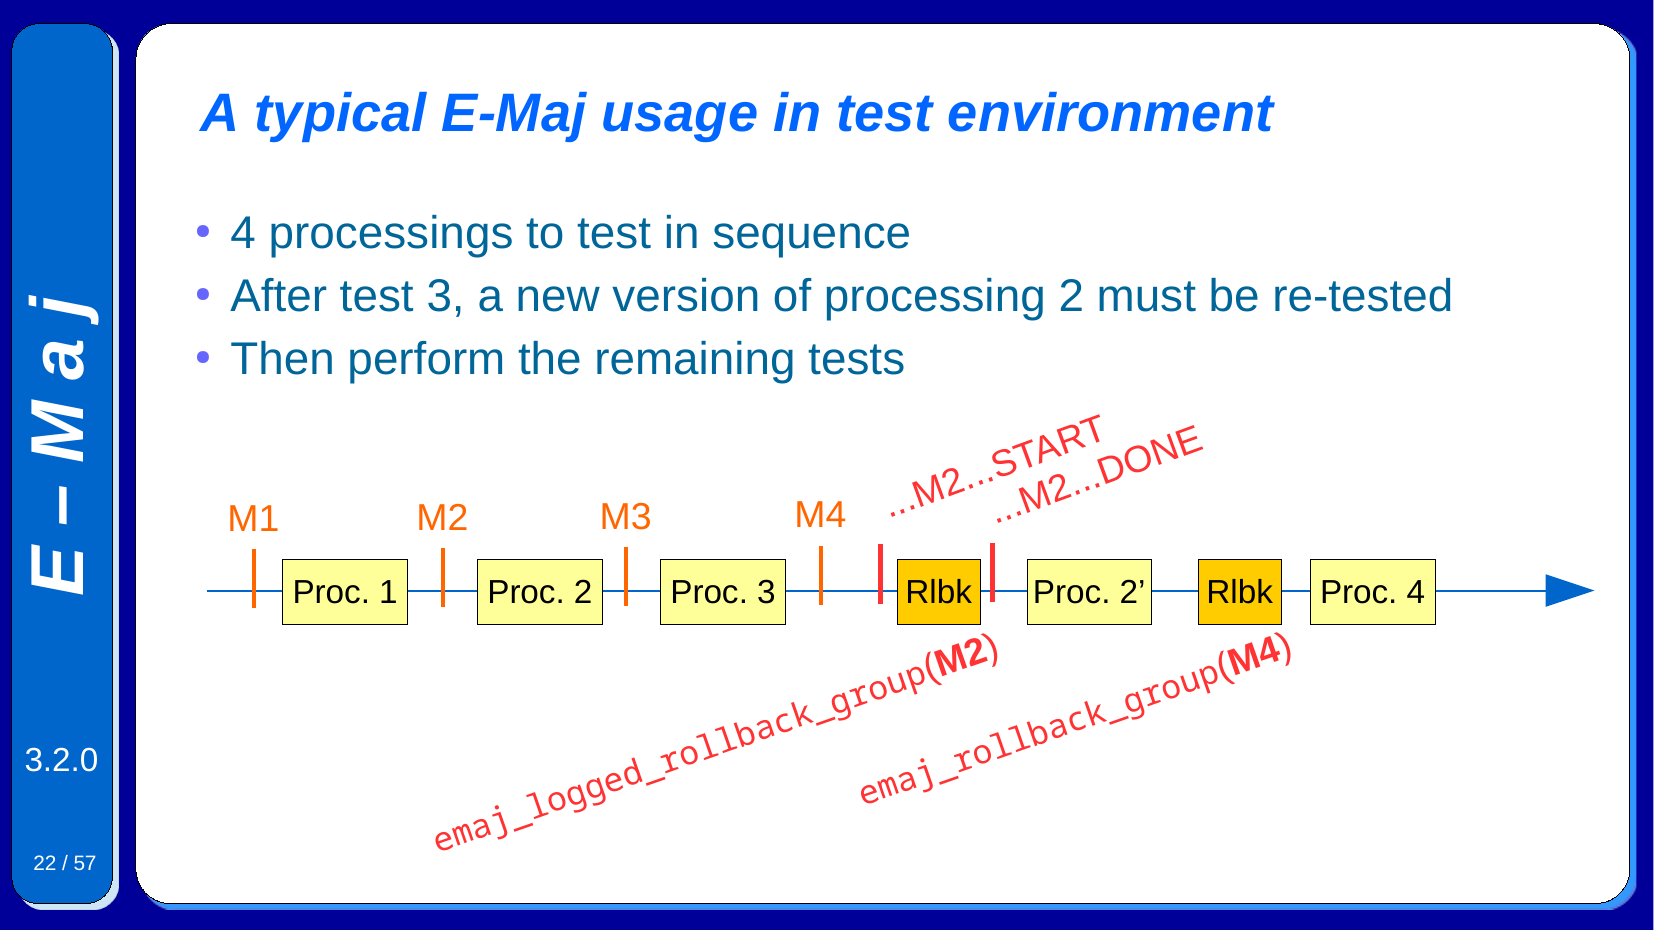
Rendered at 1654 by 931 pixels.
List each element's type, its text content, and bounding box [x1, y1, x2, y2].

list 4 processings to test in sequence After test 3, a new version of processing 2 must be re-tested Then perform the remaining tests [177, 206, 1587, 385]
text_box Proc. 2’ [1027, 559, 1152, 625]
text_box emaj_rollback_group(M4) [834, 609, 1318, 837]
text_box Proc. 1 [282, 559, 408, 625]
text_box emaj_logged_rollback_group(M2) [409, 610, 1025, 884]
text_box M4 [779, 486, 862, 544]
text_box Proc. 4 [1310, 559, 1436, 625]
text_box Proc. 2 [477, 559, 603, 625]
text_box M2 [401, 488, 484, 546]
text_box ...M2...DONE [967, 404, 1225, 545]
title A typical E-Maj usage in test environment [200, 34, 1575, 191]
text_box Rlbk [1198, 559, 1282, 625]
text_box Proc. 3 [660, 559, 786, 625]
text_box Rlbk [897, 559, 981, 625]
text_box ...M2...START [860, 394, 1123, 539]
text_box M1 [212, 490, 295, 547]
text_box M3 [584, 487, 667, 545]
